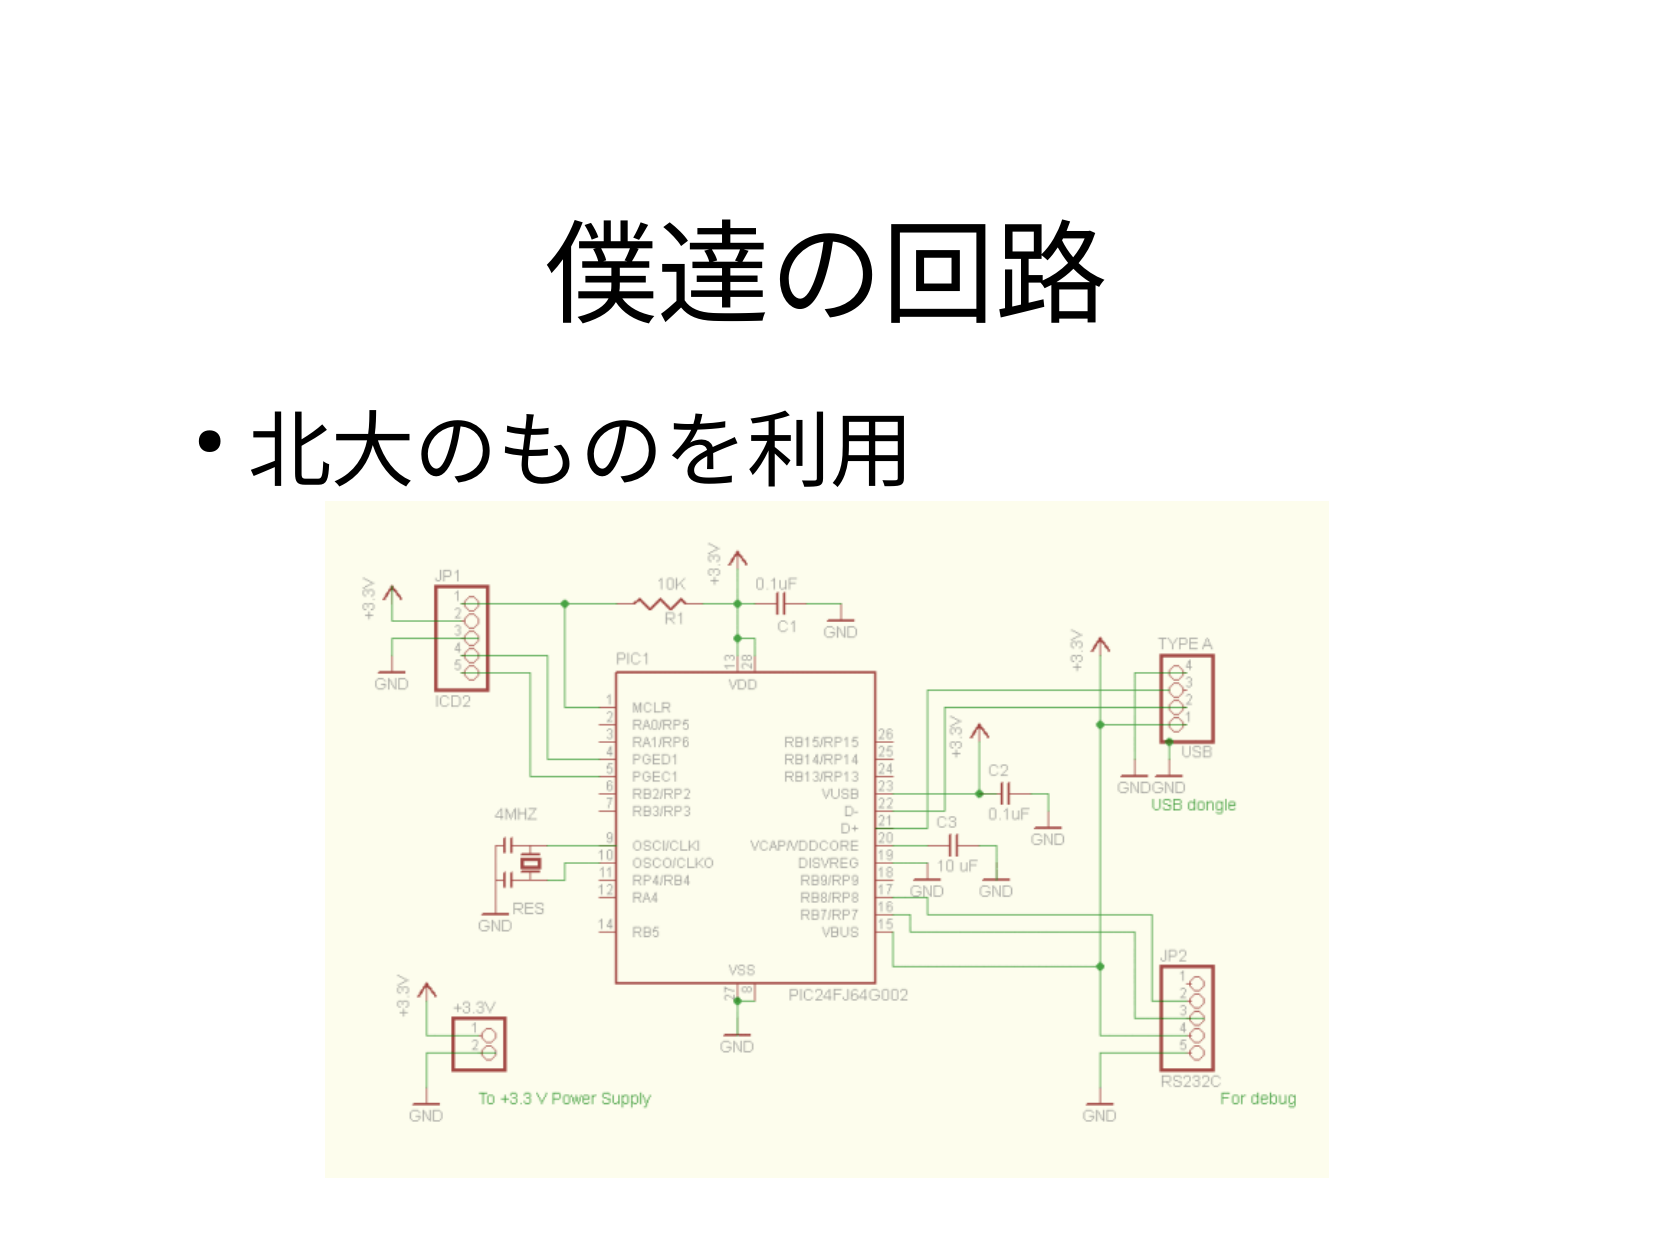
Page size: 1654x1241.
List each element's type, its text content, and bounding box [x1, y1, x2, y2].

picture [325, 501, 1329, 1178]
list 北大のものを利用 [177, 383, 1571, 1203]
title 僕達の回路 [82, 161, 1571, 369]
